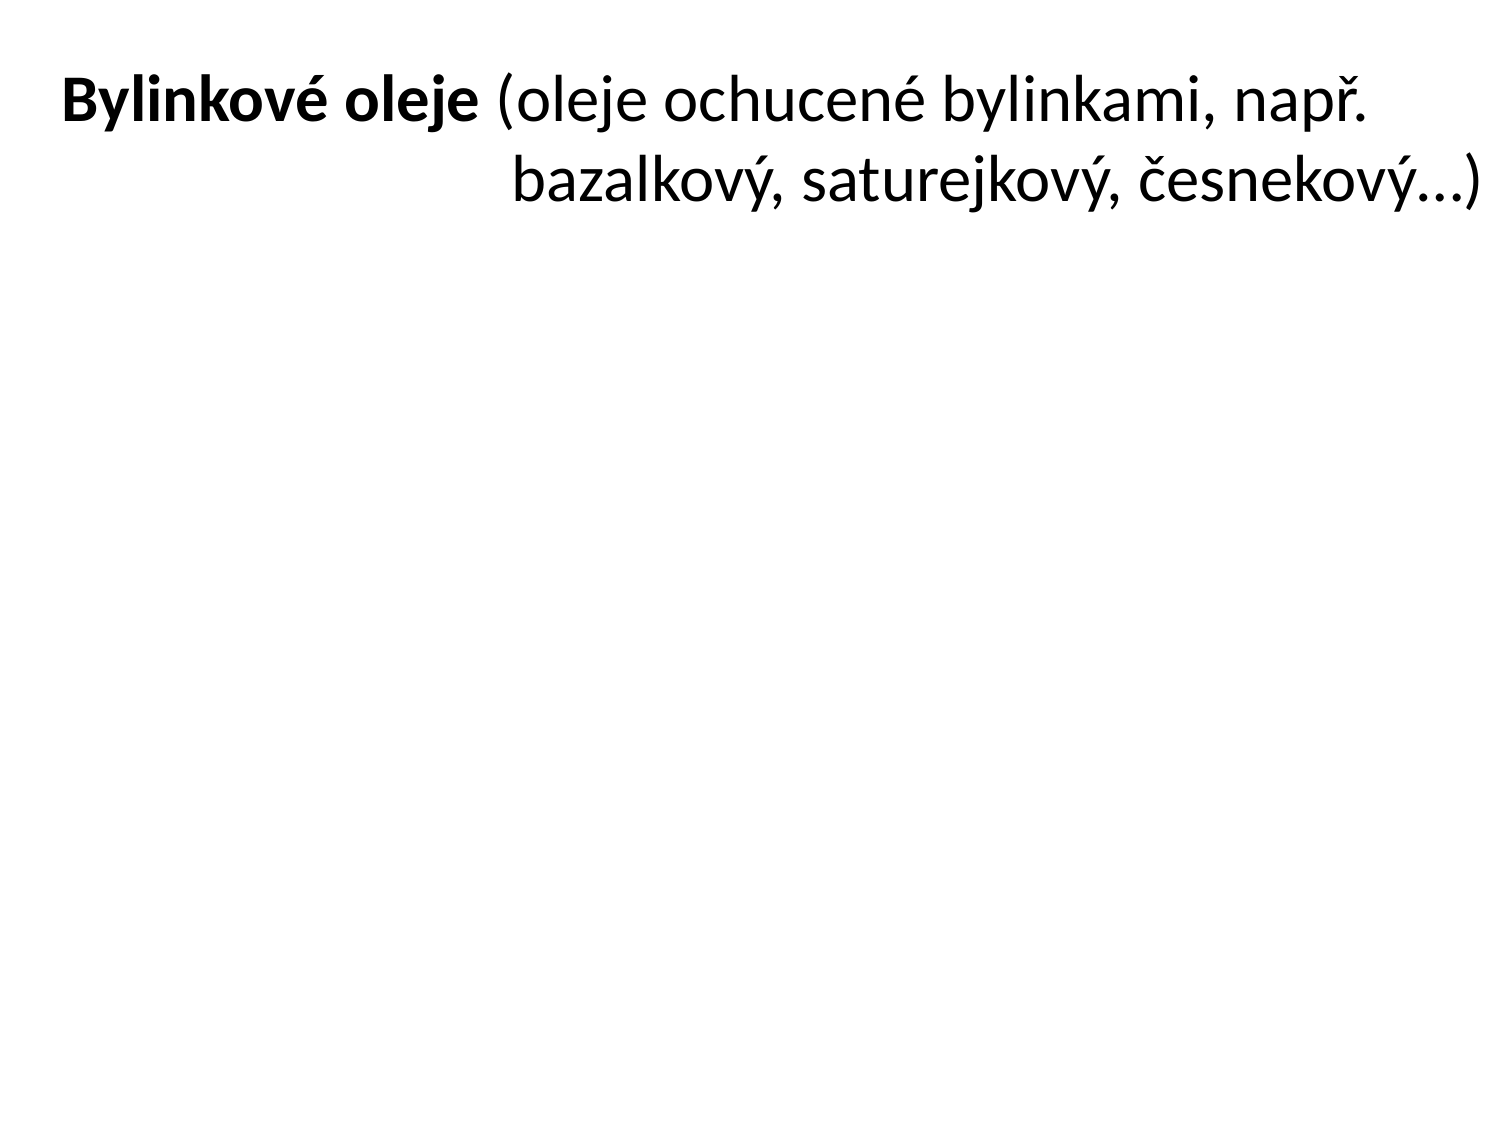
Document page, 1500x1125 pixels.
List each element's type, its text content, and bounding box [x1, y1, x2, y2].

list Bylinkové oleje (oleje ochucené bylinkami, např. bazalkový, saturejkový, česnekový…) [46, 46, 1500, 1010]
